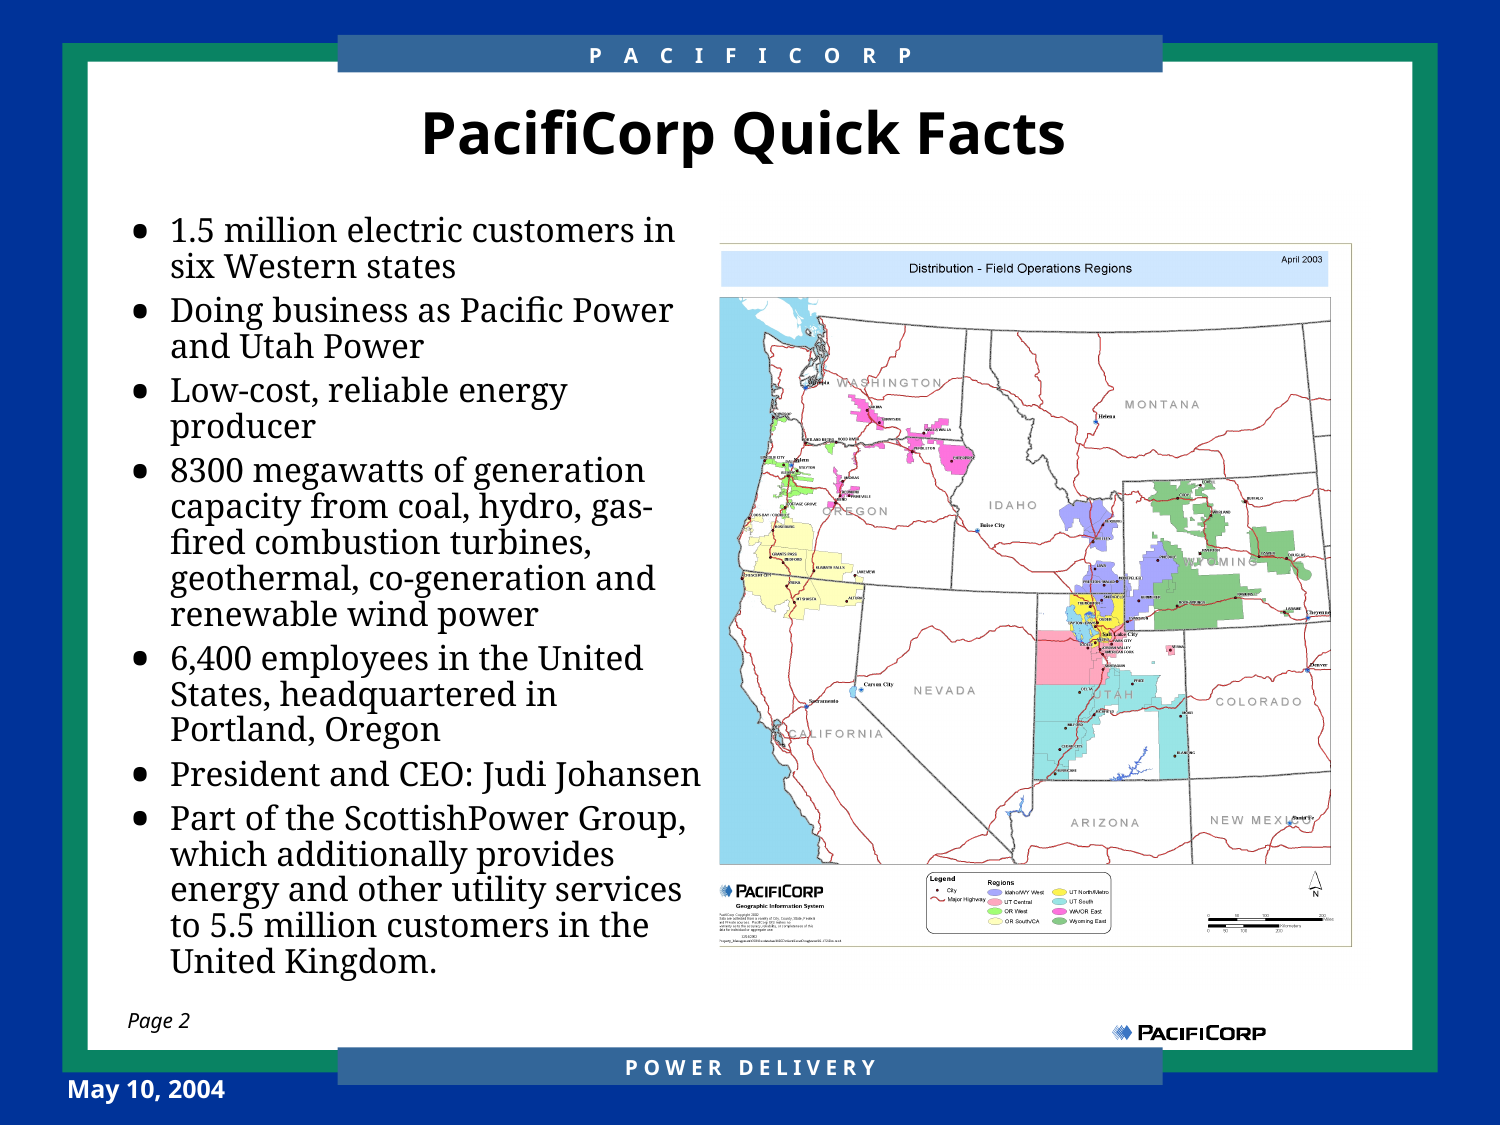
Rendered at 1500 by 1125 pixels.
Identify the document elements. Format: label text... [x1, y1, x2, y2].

picture [719, 190, 1371, 990]
title PacifiCorp Quick Facts [87, 87, 1400, 175]
list 1.5 million electric customers in six Western states Doing business as Pacific Power and Utah Power Low-cost, reliable energy producer 8300 megawatts of generation capacity from coal, hydro, gas-fired combustion turbines, geothermal, co-generation and renewable wind power 6,400 employees in the United States, headquartered in Portland, Oregon President and CEO: Judi Johansen Part of the ScottishPower Group, which additionally provides energy and other utility services to 5.5 million customers in the United Kingdom. [116, 206, 723, 998]
